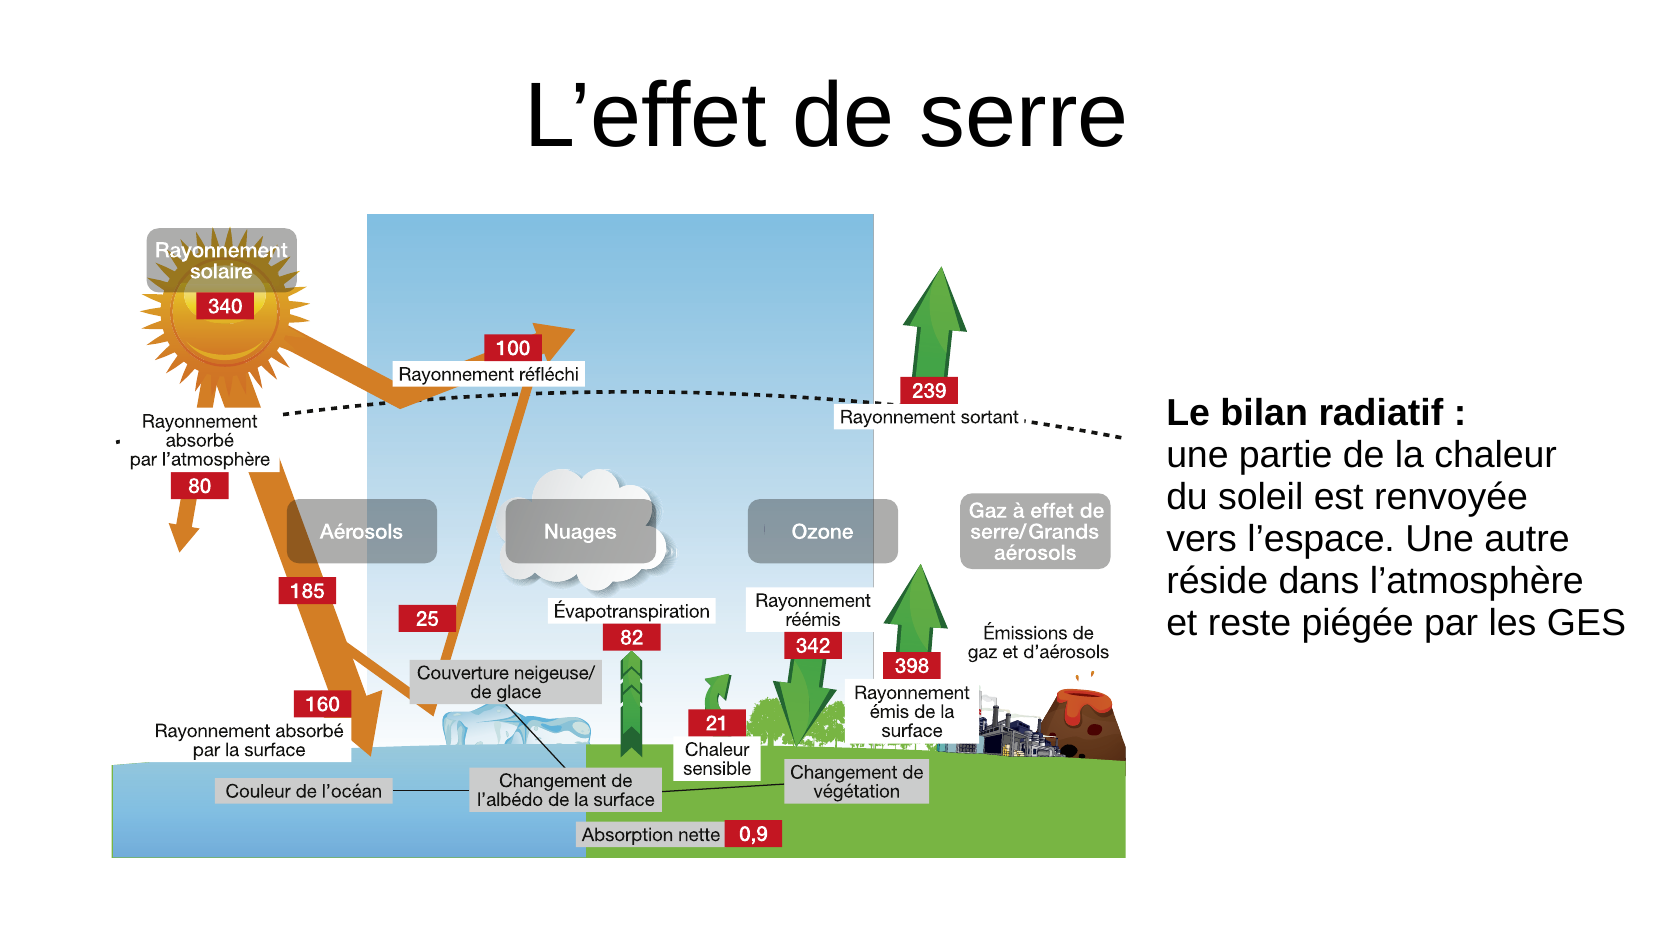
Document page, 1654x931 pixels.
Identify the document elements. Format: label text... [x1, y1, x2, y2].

picture [29, 206, 1211, 895]
text_box Le bilan radiatif : une partie de la chaleur du soleil est renvoyée vers l’espace. Une autre réside dans l’atmosphère et reste piégée par les GES [1151, 383, 1652, 651]
title L’effet de serre [82, 37, 1571, 193]
